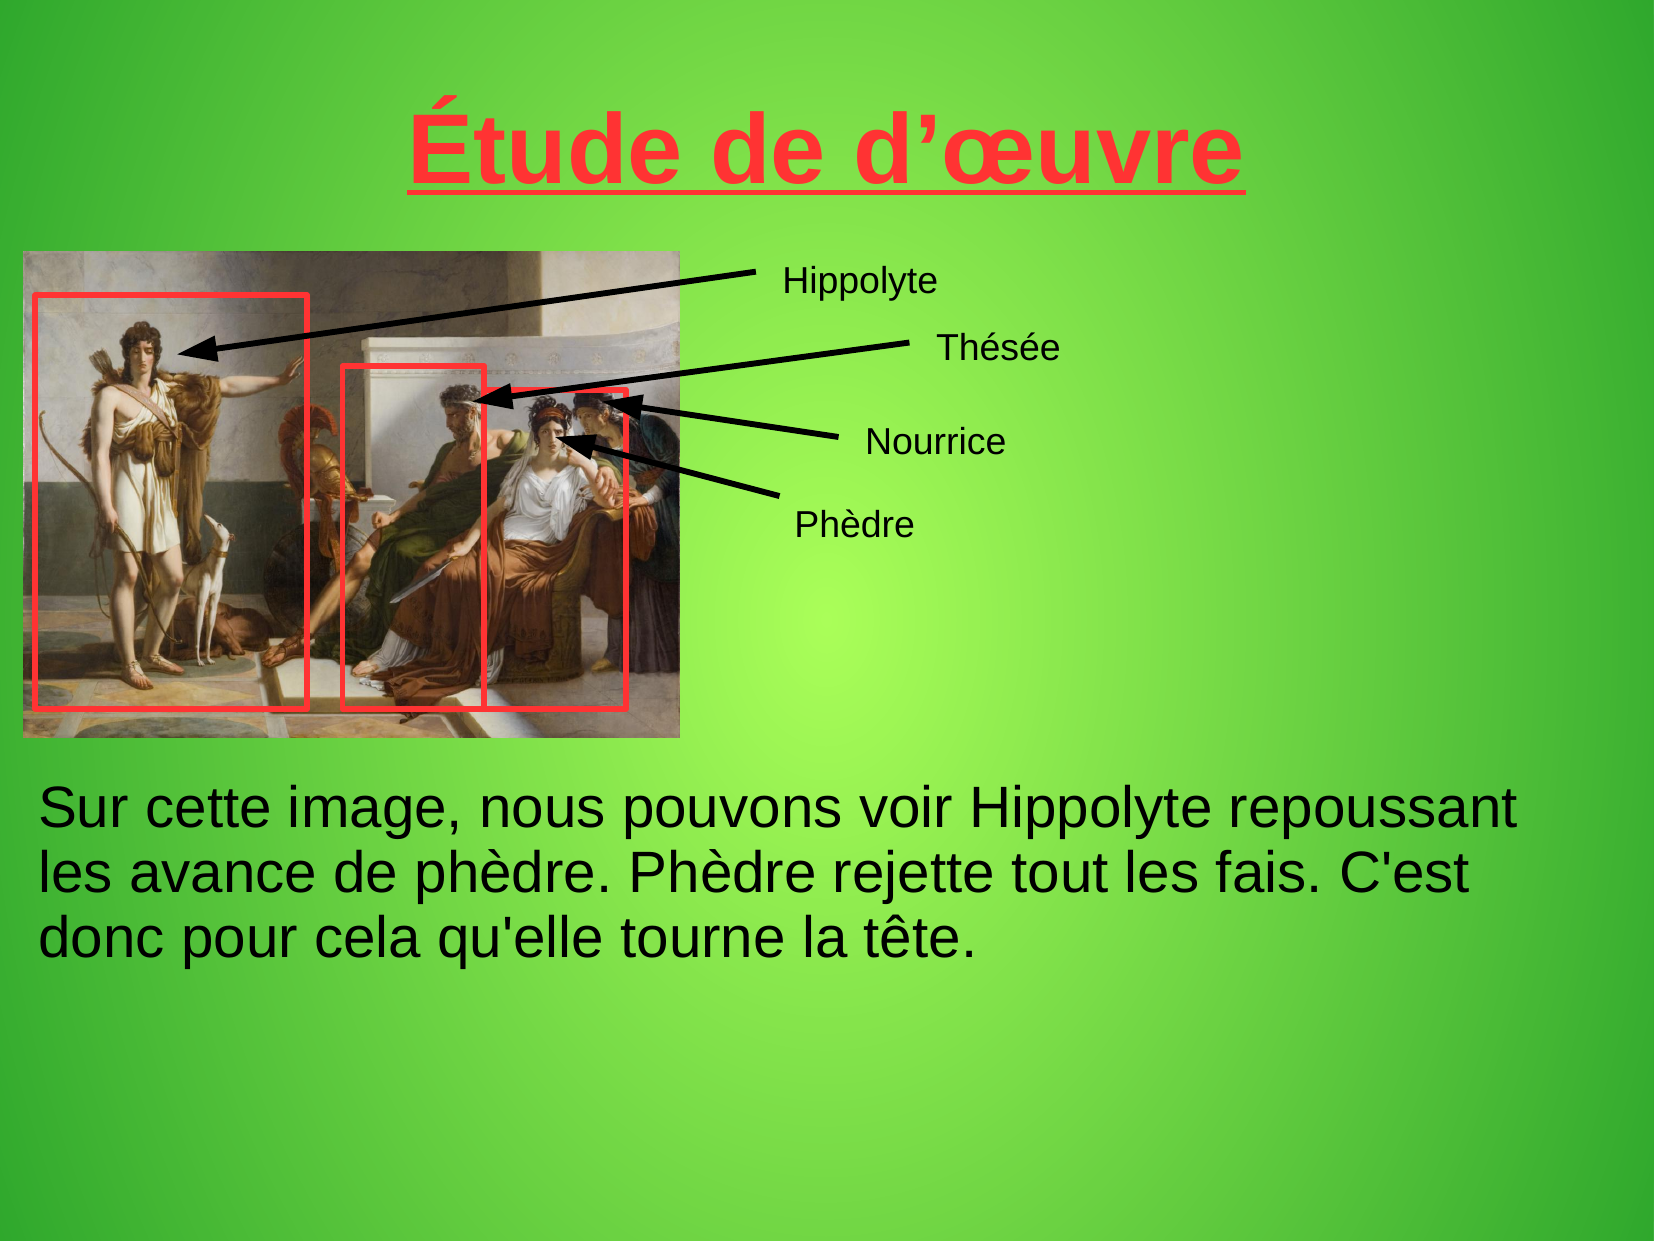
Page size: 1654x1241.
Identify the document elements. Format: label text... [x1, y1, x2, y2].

text_box Hippolyte [767, 251, 1193, 309]
text_box Thésée [921, 318, 1229, 376]
title Étude de d’œuvre [82, 47, 1571, 252]
picture [610, 377, 680, 410]
picture [38, 298, 304, 706]
text_box Sur cette image, nous pouvons voir Hippolyte repoussant les avance de phèdre. Phèdre rejette tout les fais. C'est donc pour cela qu'elle tourne la tête. [23, 767, 1536, 978]
picture [23, 251, 680, 738]
text_box Nourrice [850, 413, 1087, 471]
text_box Phèdre [779, 496, 1075, 553]
picture [487, 393, 623, 706]
picture [345, 369, 481, 706]
picture [629, 411, 680, 466]
